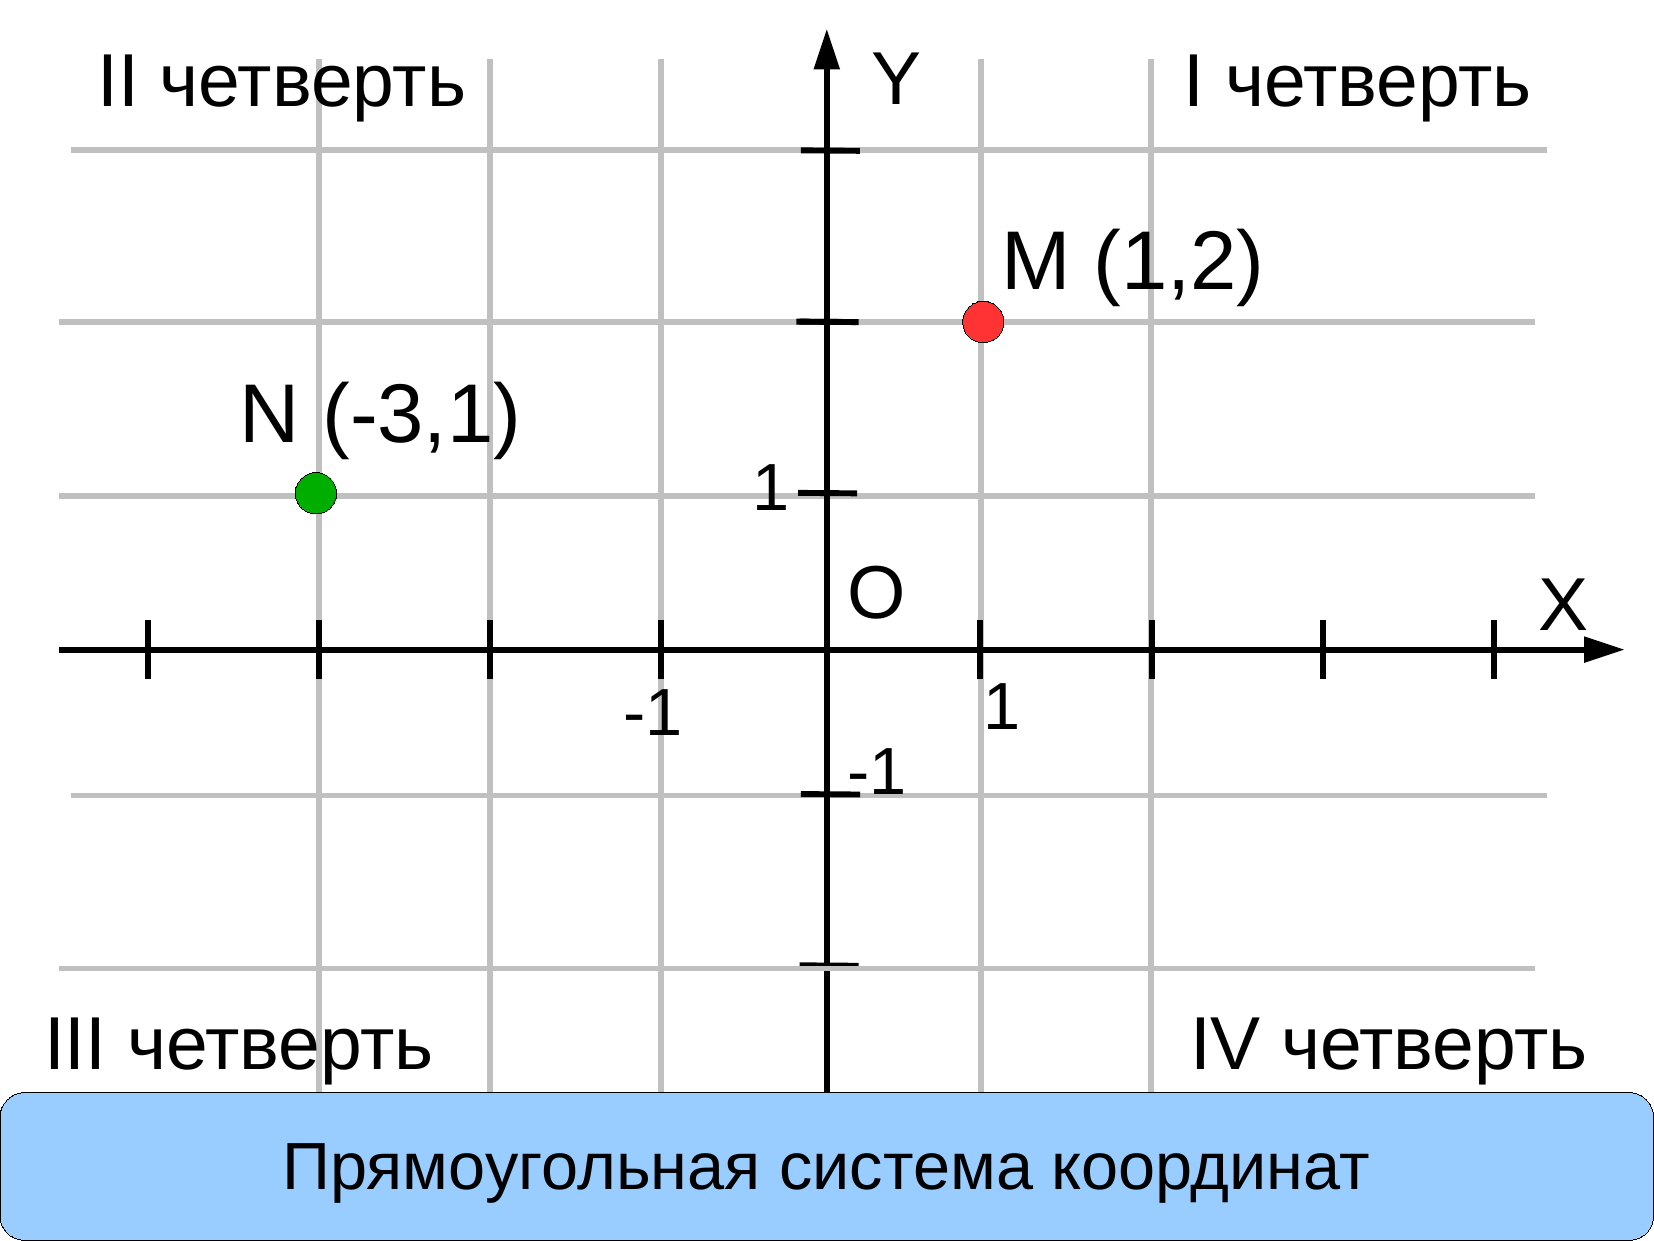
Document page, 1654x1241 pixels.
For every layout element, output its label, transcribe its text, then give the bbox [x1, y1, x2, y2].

text_box 1 [968, 661, 1058, 752]
text_box III четверть [29, 993, 532, 1092]
text_box X [1523, 555, 1613, 654]
text_box [962, 301, 1004, 343]
text_box М (1,2) [986, 206, 1388, 315]
text_box Y [856, 29, 945, 129]
text_box -1 [832, 726, 963, 817]
text_box -1 [608, 667, 739, 758]
text_box I четверть [1169, 31, 1583, 130]
text_box O [832, 543, 922, 643]
text_box Прямоугольная система координат [0, 1092, 1654, 1241]
text_box 1 [738, 442, 827, 533]
text_box [295, 472, 337, 514]
text_box IV четверть [1175, 993, 1625, 1092]
text_box II четверть [82, 31, 497, 130]
text_box N (-3,1) [224, 360, 626, 469]
